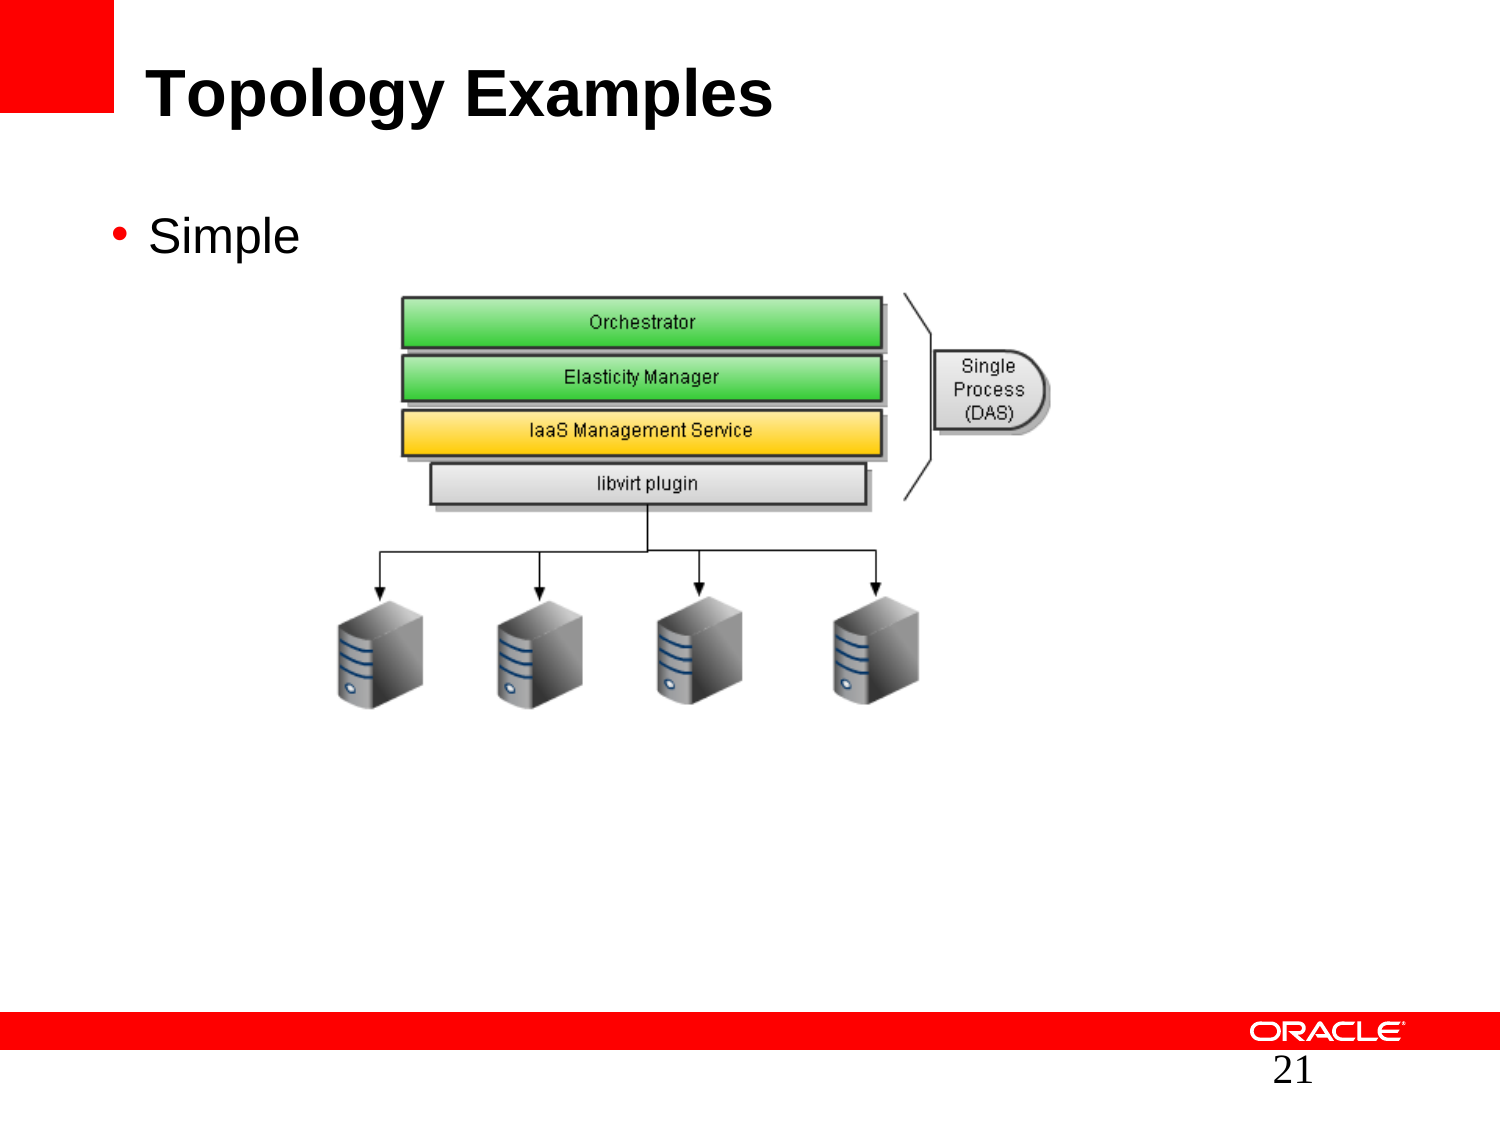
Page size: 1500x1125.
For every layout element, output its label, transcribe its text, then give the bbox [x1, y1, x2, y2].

picture [0, 1012, 1500, 1050]
picture [0, 0, 114, 113]
list Simple [110, 203, 1348, 901]
picture [309, 265, 1201, 866]
title Topology Examples [145, 49, 1390, 205]
